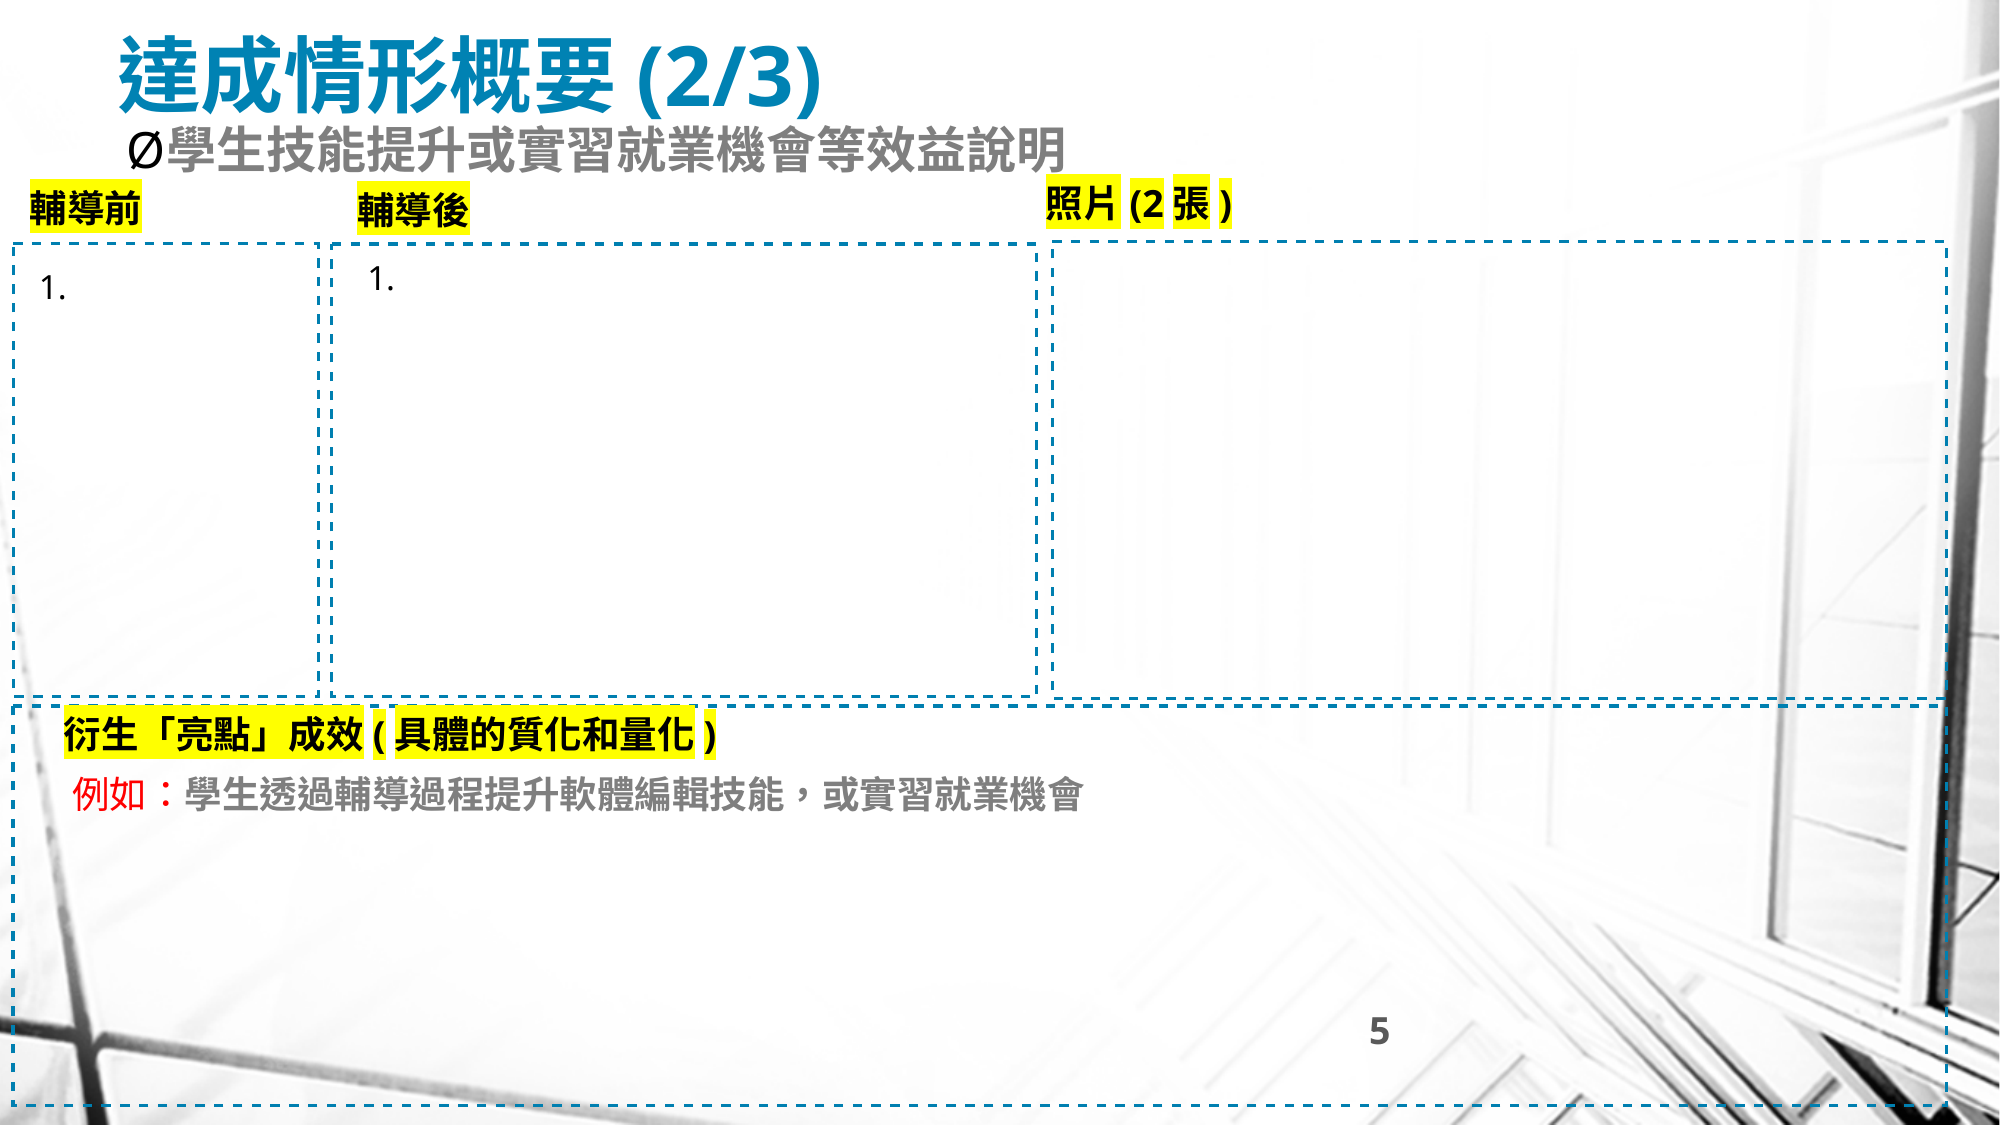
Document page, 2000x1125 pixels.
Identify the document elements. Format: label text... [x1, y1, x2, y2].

text_box 1. [21, 258, 310, 345]
text_box 1. [350, 249, 638, 336]
text_box 輔導前 [0, 177, 295, 238]
text_box 衍生「亮點」成效(具體的質化和量化) [48, 703, 1053, 765]
text_box 例如：學生透過輔導過程提升軟體編輯技能，或實習就業機會 [57, 763, 1400, 824]
text_box 照片(2張) [858, 172, 1420, 234]
title 達成情形概要(2/3) [101, 0, 1527, 171]
text_box 5 [1354, 999, 1555, 1045]
text_box 輔導後 [204, 179, 622, 240]
text_box 學生技能提升或實習就業機會等效益說明 [111, 129, 1091, 190]
